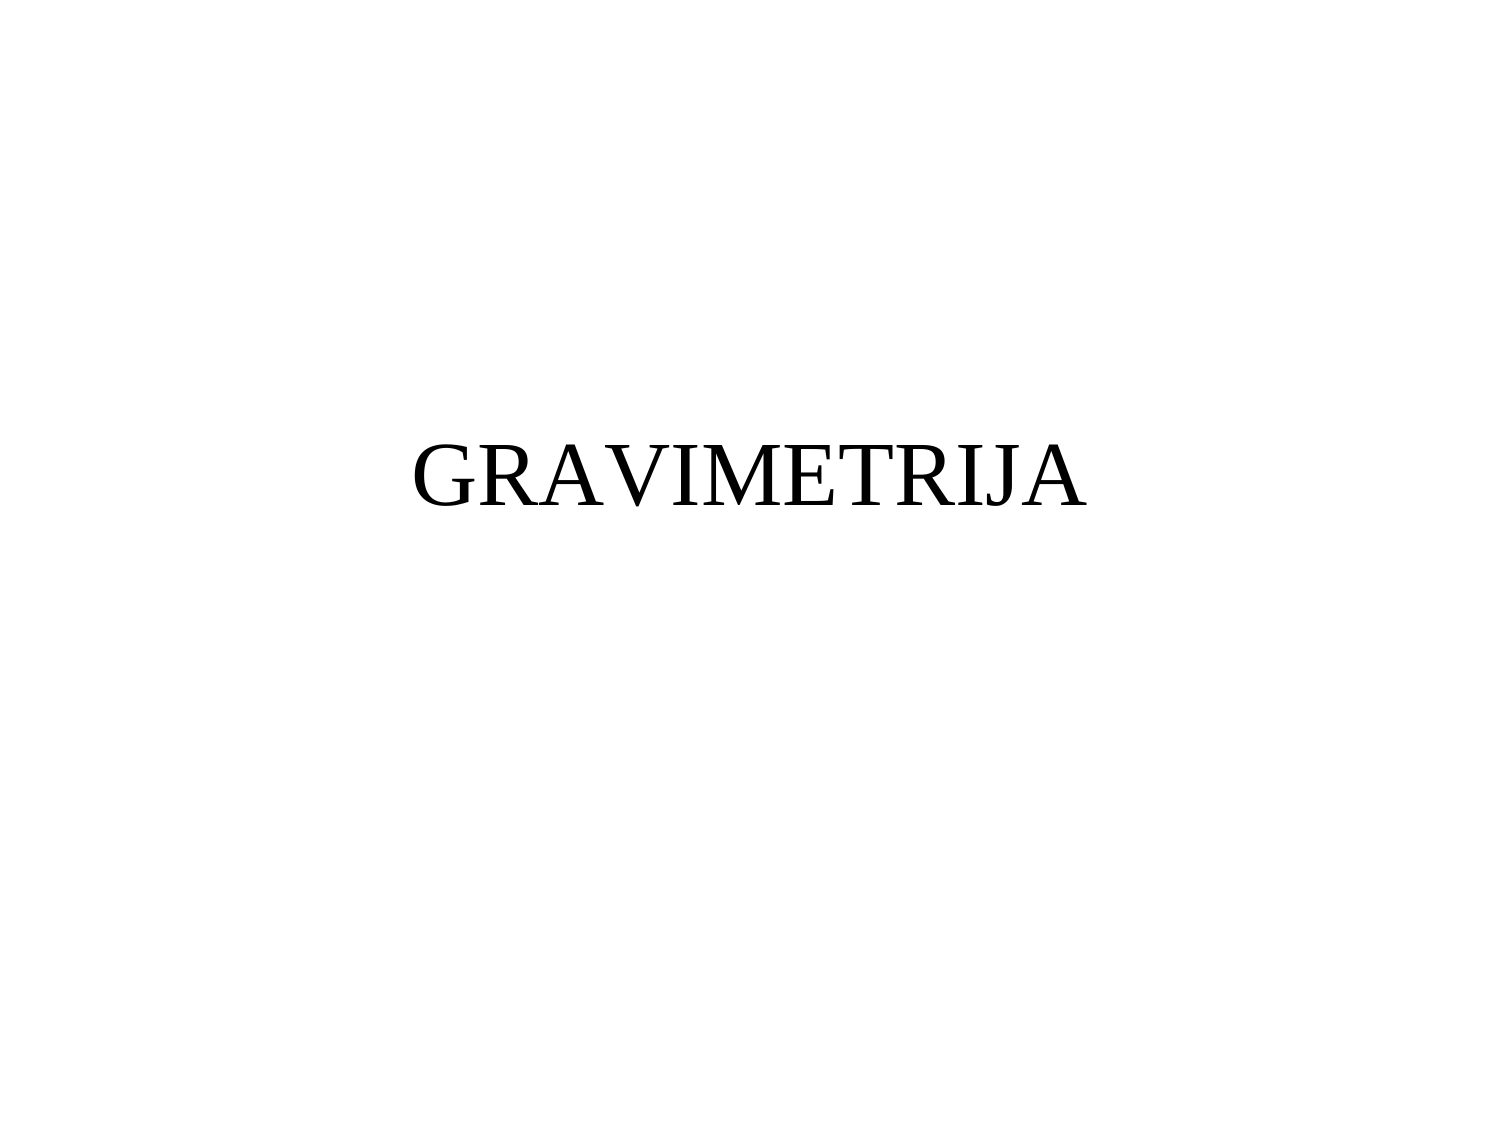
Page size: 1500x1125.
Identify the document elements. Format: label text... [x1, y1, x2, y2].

title GRAVIMETRIJA [112, 374, 1388, 563]
